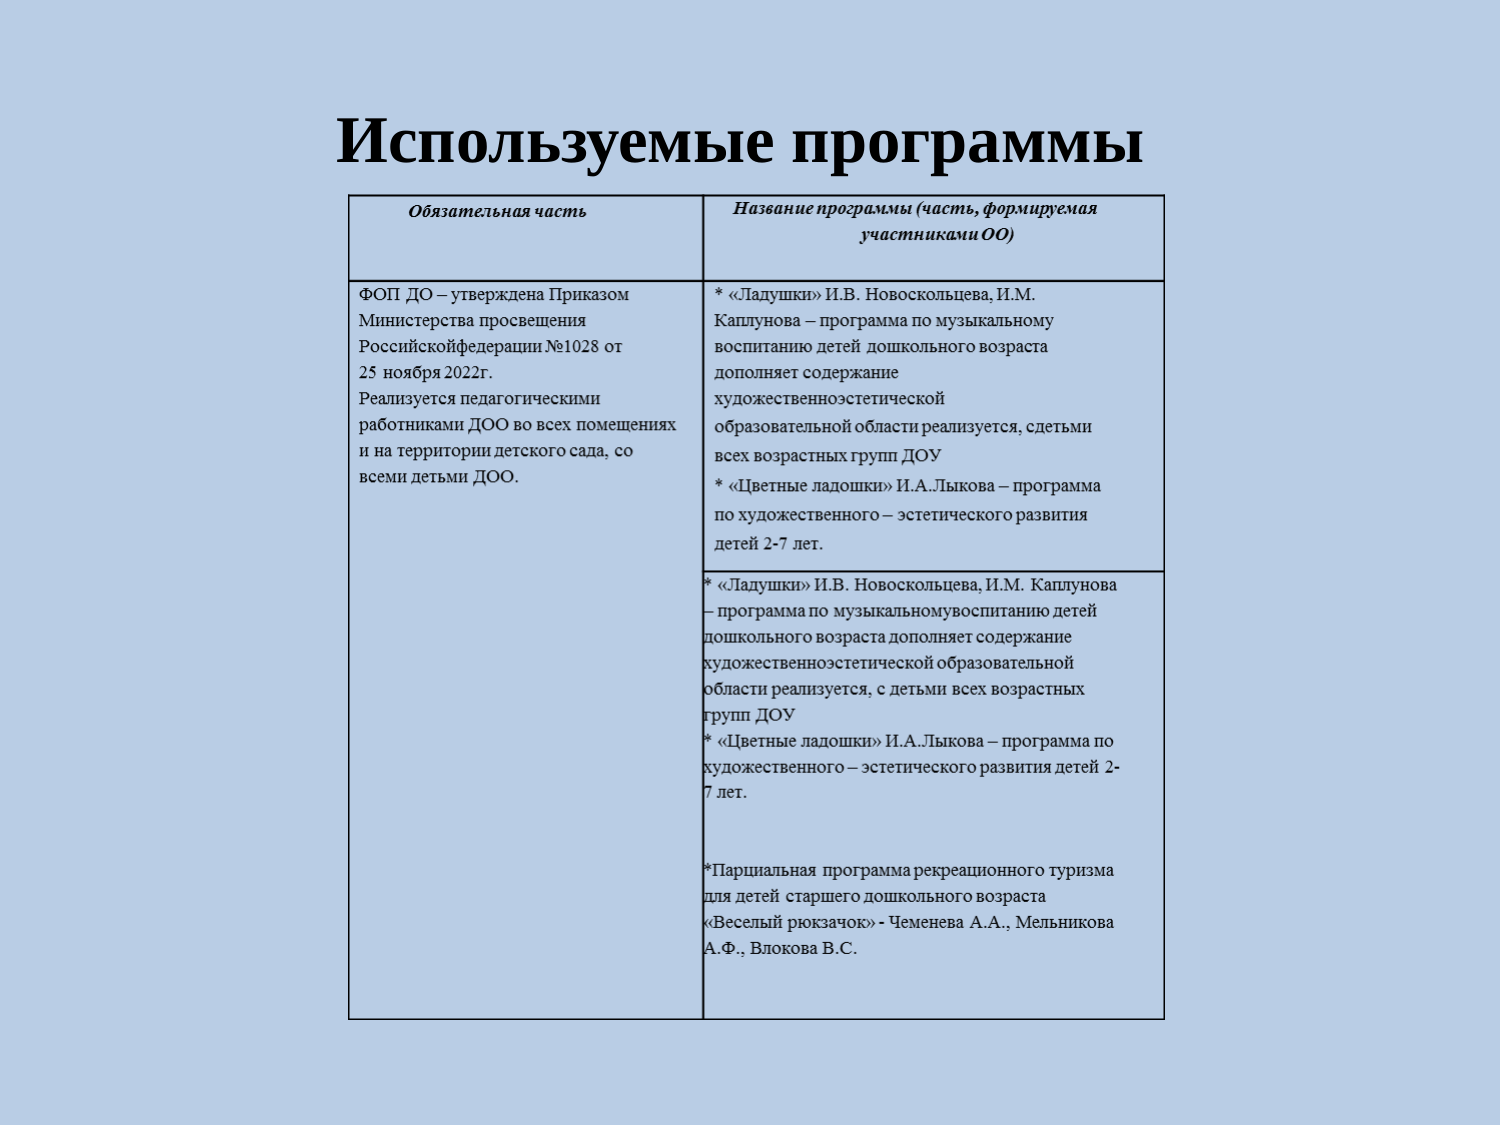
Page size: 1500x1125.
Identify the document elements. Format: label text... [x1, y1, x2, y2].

picture [348, 190, 1165, 1021]
text_box Используемые программы [0, 88, 1481, 363]
